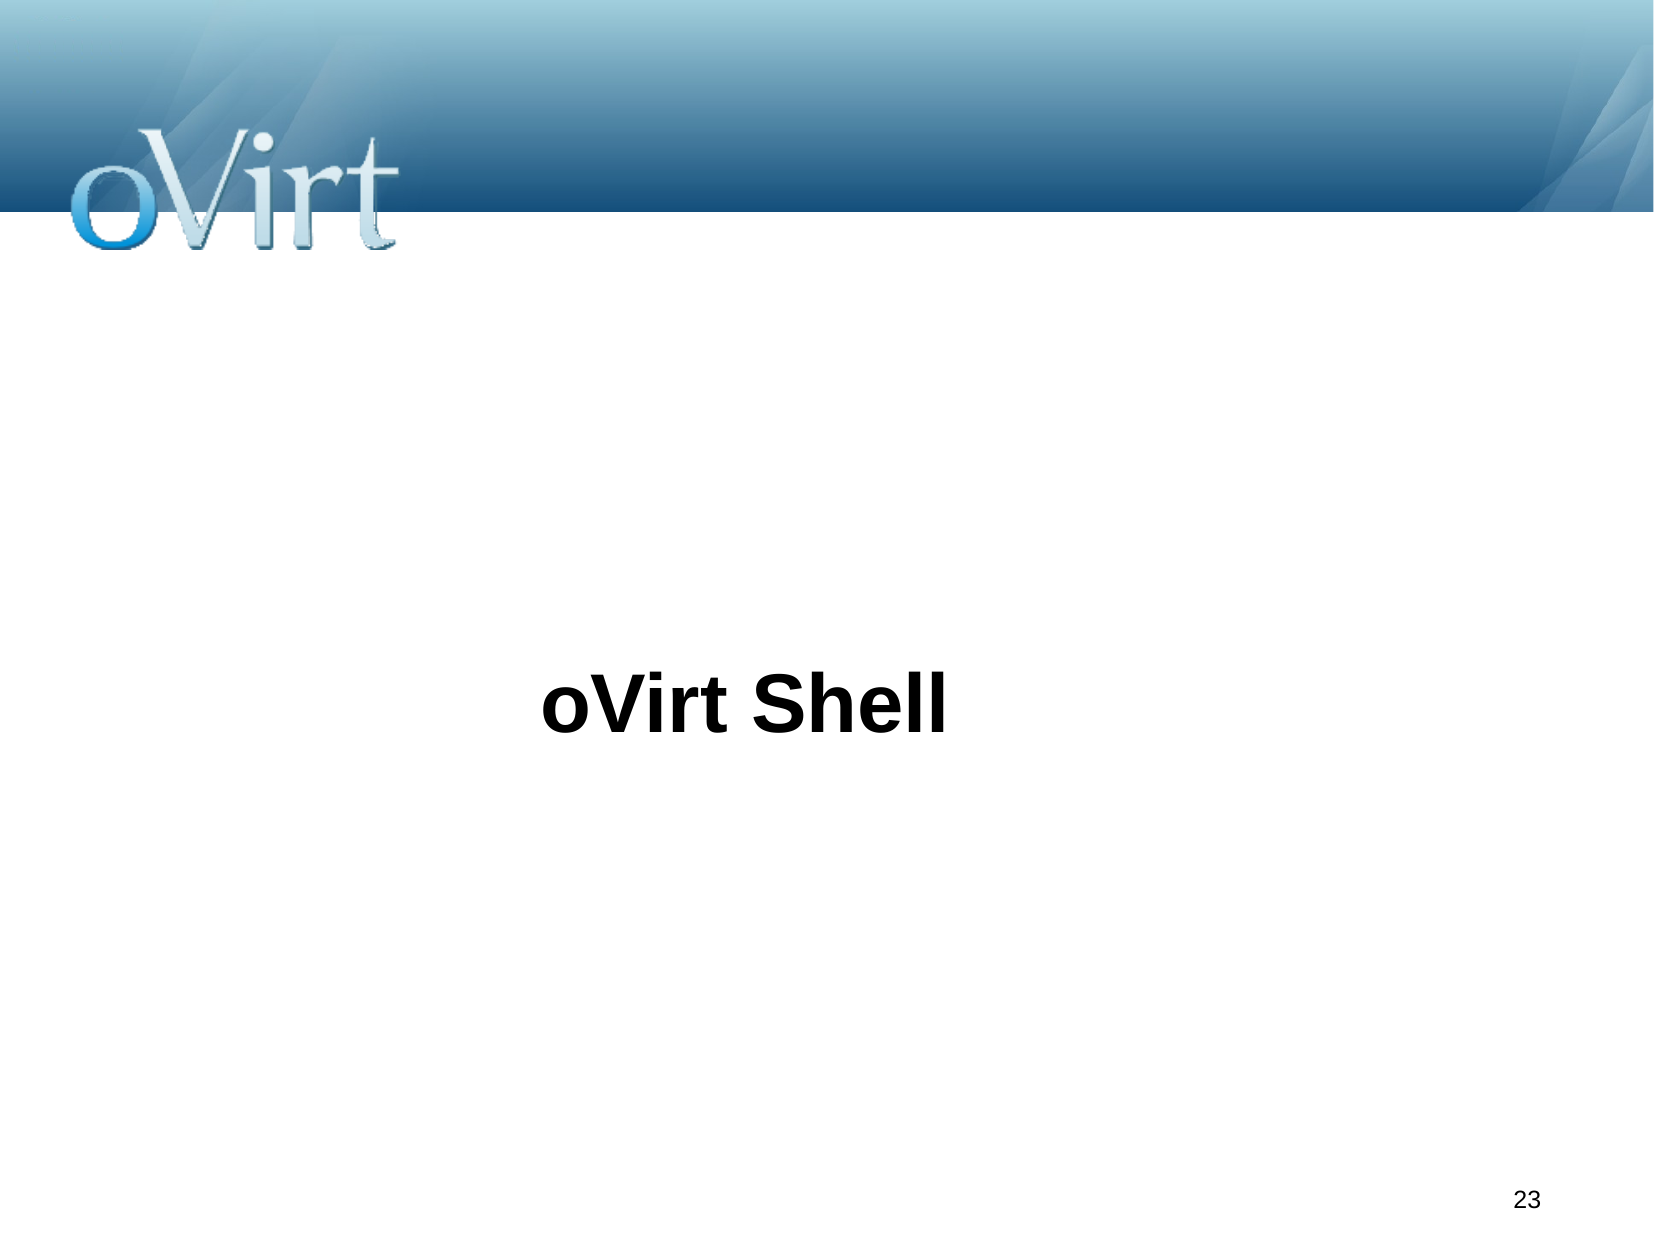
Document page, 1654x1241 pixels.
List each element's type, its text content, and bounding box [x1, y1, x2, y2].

picture [0, 0, 1654, 250]
text_box oVirt Shell Command Line Interface [495, 650, 1654, 964]
